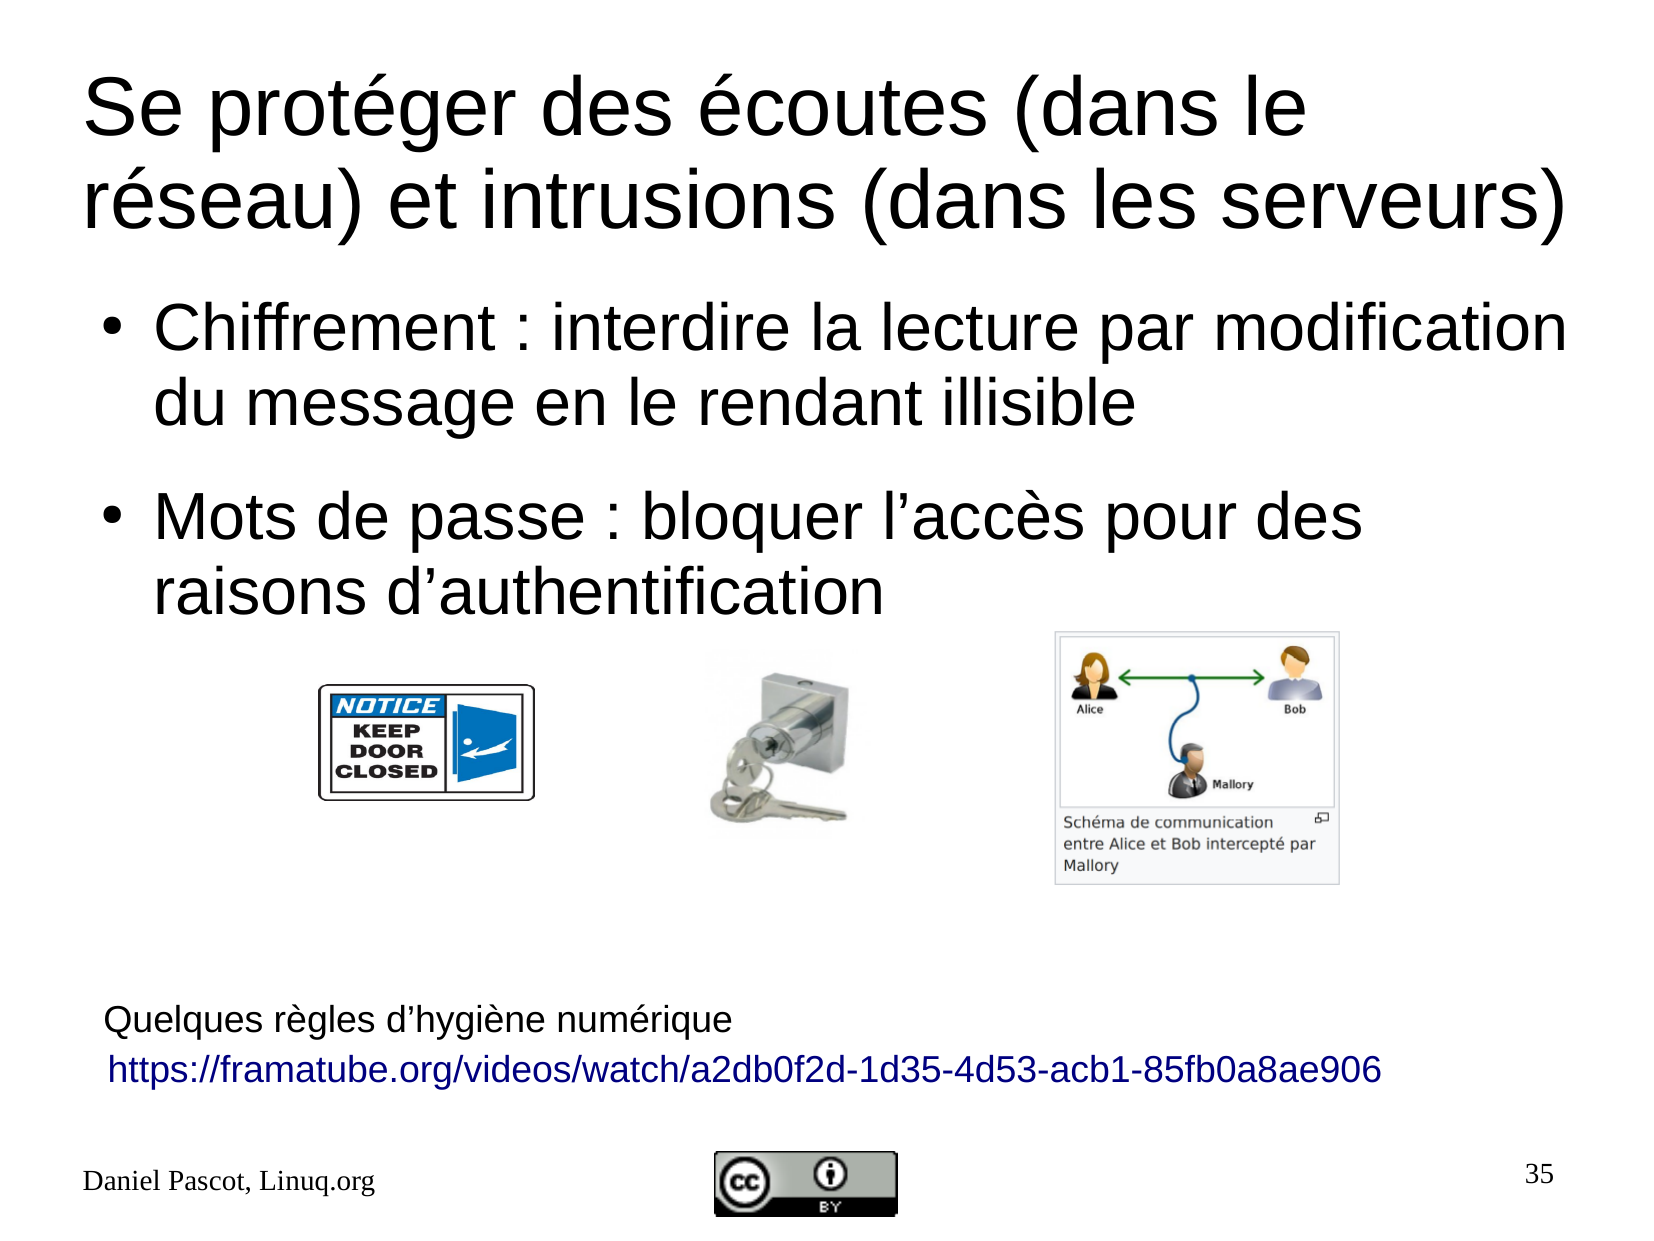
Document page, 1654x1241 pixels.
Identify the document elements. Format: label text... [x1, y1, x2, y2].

picture [714, 1151, 898, 1217]
text_box Quelques règles d’hygiène numérique [88, 991, 1046, 1087]
list Chiffrement : interdire la lecture par modification du message en le rendant illisible Mots de passe : bloquer l’accès pour des raisons d’authentification [82, 290, 1571, 1010]
text_box https://framatube.org/videos/watch/a2db0f2d-1d35-4d53-acb1-85fb0a8ae906 [93, 1040, 1398, 1098]
title Se protéger des écoutes (dans le réseau) et intrusions (dans les serveurs) [82, 49, 1571, 257]
picture [318, 684, 535, 801]
picture [666, 649, 910, 839]
picture [1048, 625, 1347, 893]
